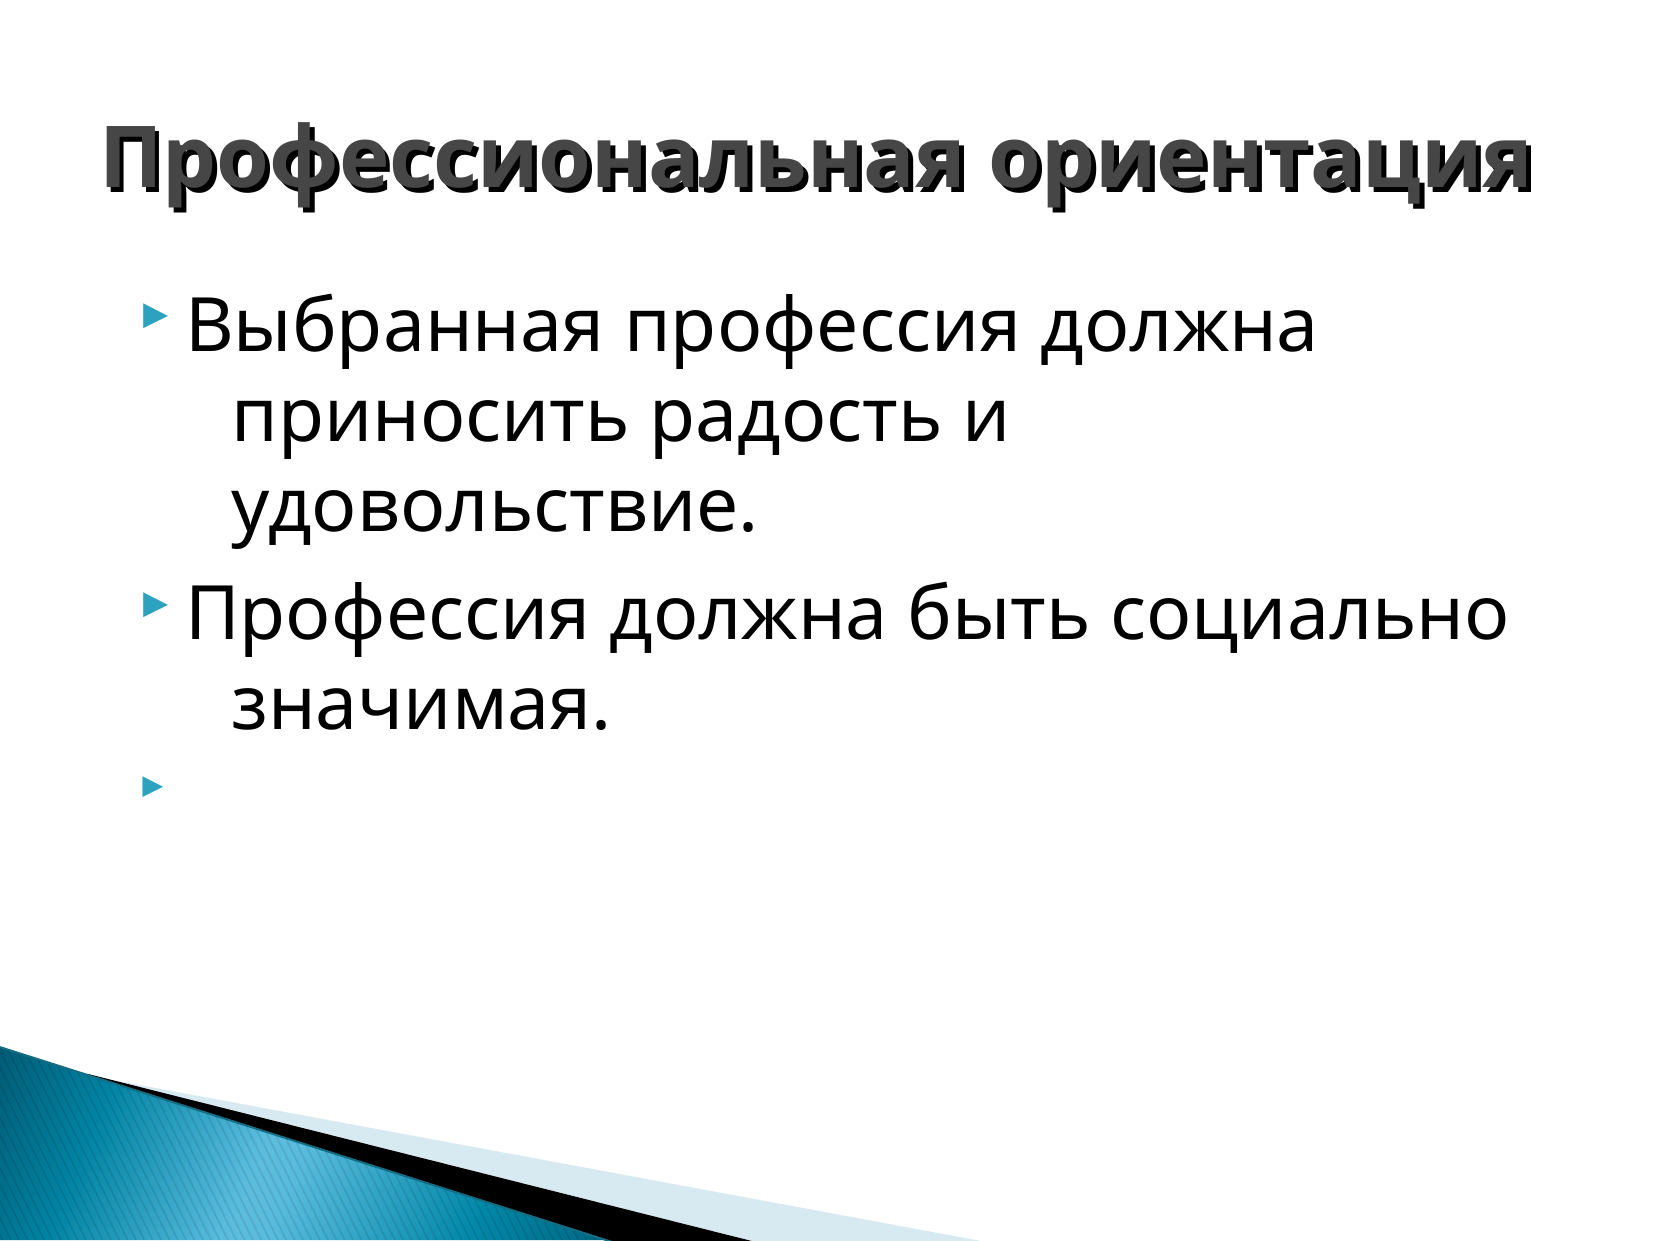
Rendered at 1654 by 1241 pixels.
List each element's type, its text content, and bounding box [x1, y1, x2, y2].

title Профессиональная ориентация [82, 49, 1571, 257]
list Выбранная профессия должна приносить радость и удовольствие. Профессия должна быть социально значимая. [82, 267, 1571, 1087]
